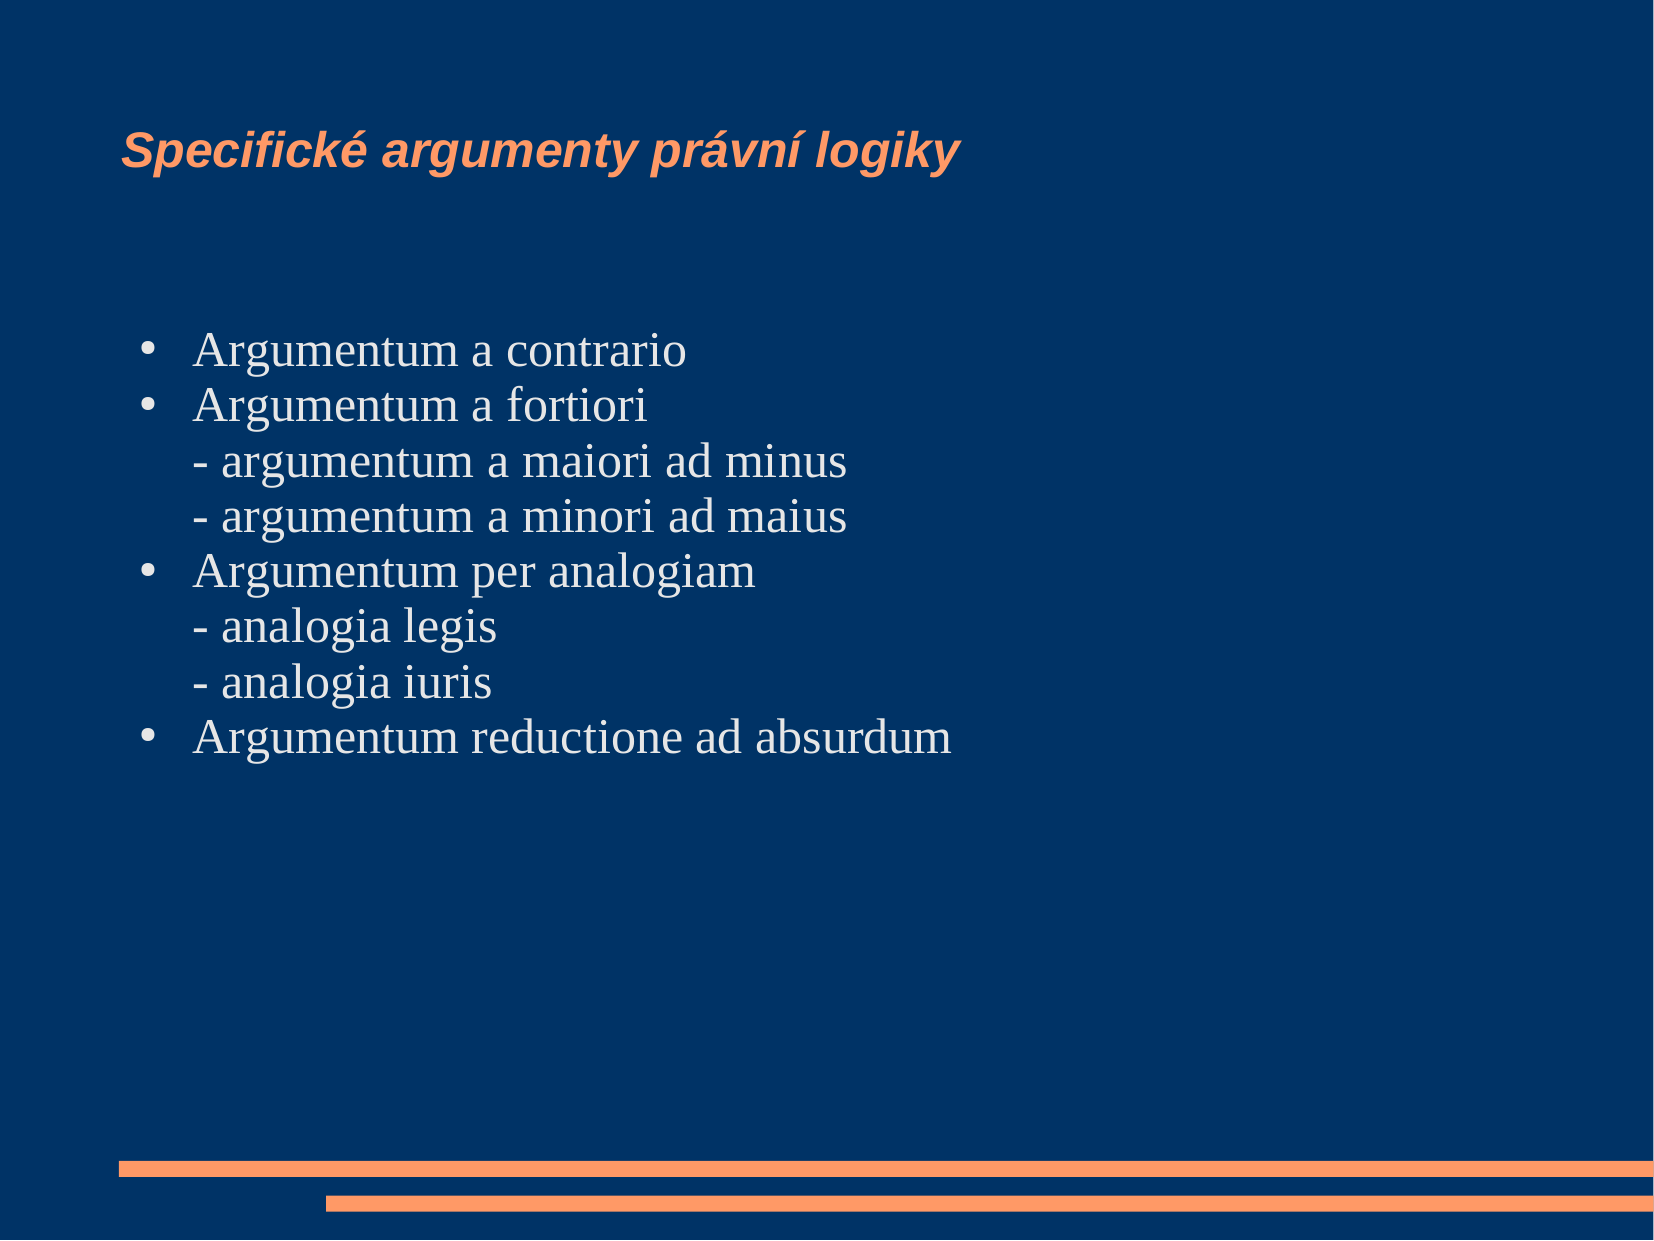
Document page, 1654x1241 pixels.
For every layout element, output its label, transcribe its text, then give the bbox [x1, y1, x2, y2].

title Specifické argumenty právní logiky [121, 46, 1534, 254]
list Argumentum a contrario Argumentum a fortiori - argumentum a maiori ad minus - argumentum a minori ad maius Argumentum per analogiam - analogia legis - analogia iuris Argumentum reductione ad absurdum [121, 322, 1561, 1132]
